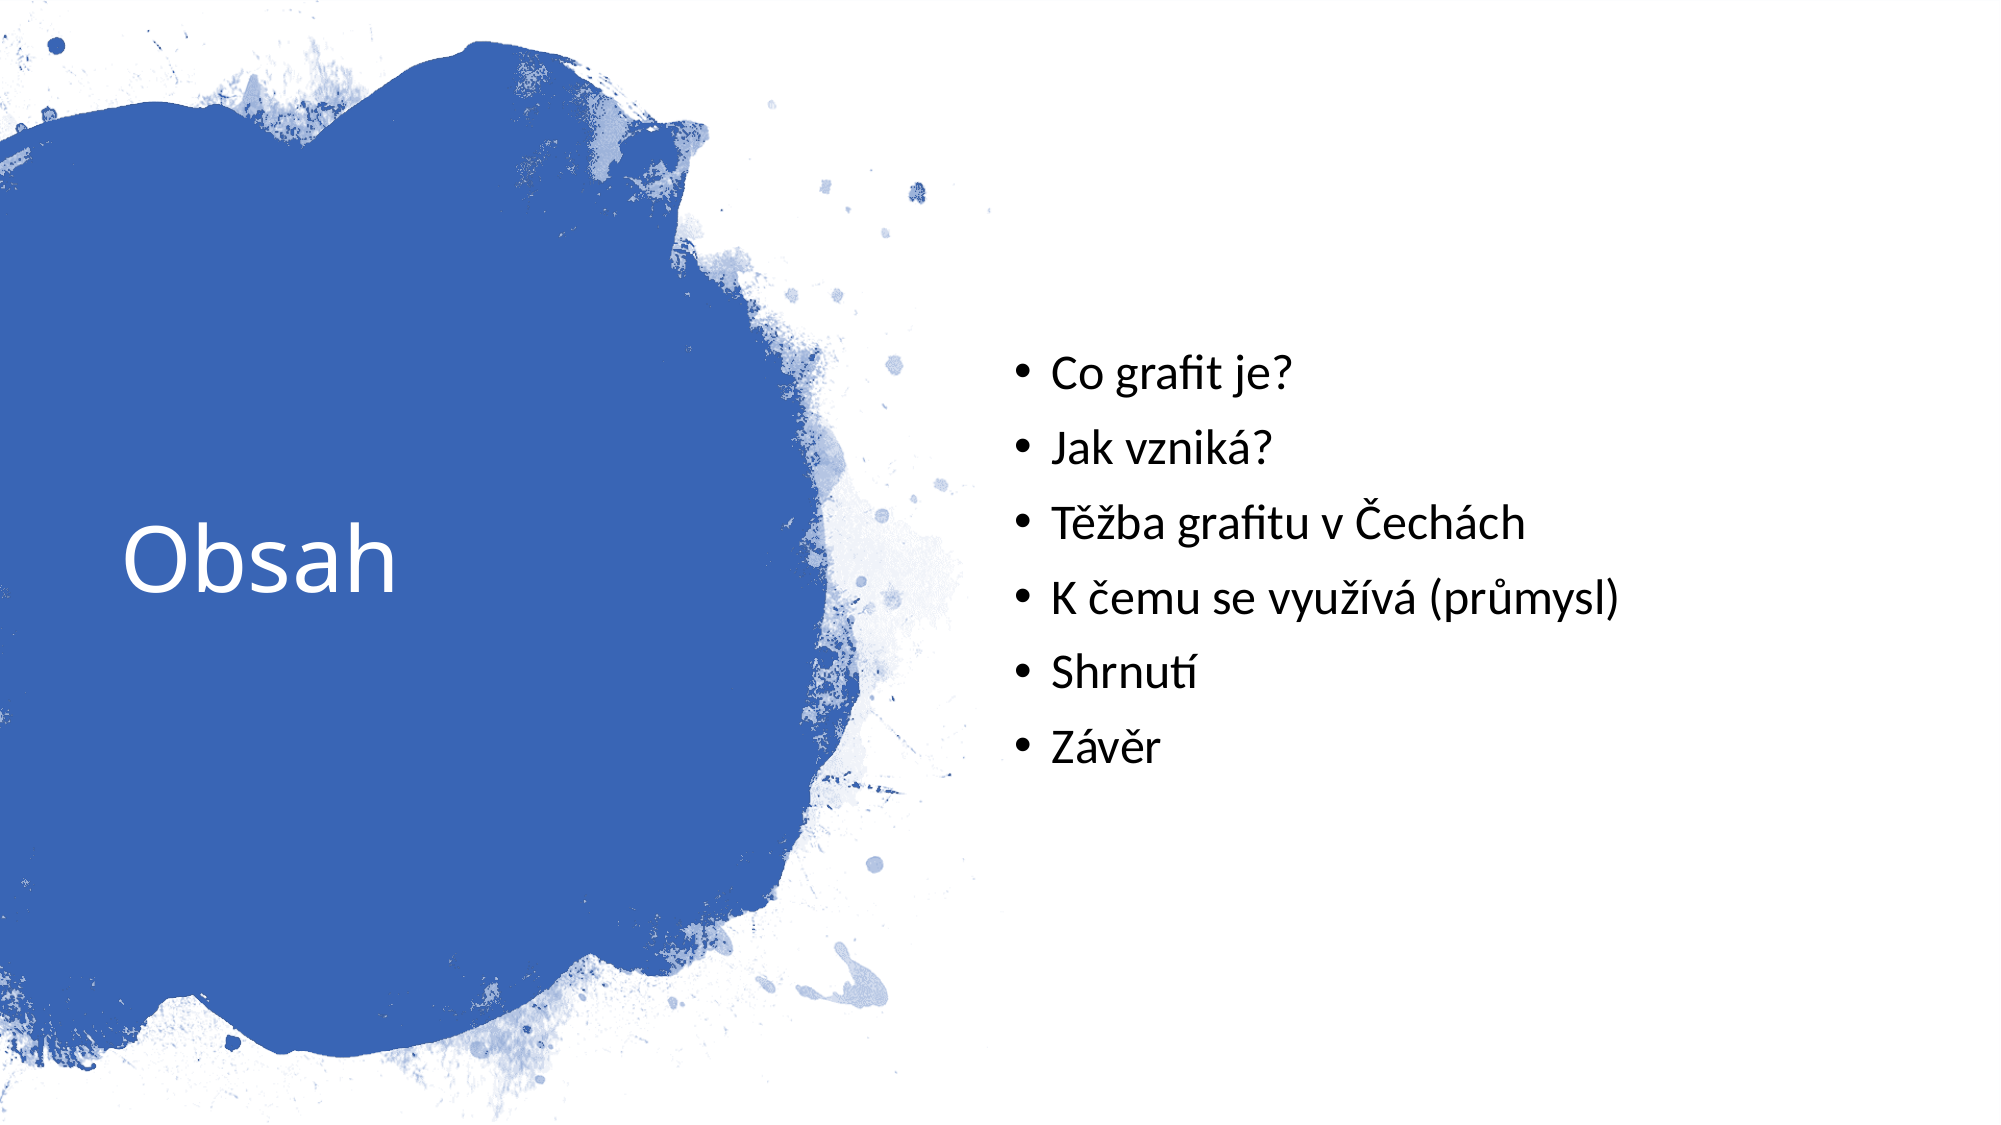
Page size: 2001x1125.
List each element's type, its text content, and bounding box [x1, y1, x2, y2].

list Co grafit je? Jak vzniká? Těžba grafitu v Čechách K čemu se využívá (průmysl) Shrnutí Závěr [999, 131, 1870, 990]
title Obsah [105, 336, 707, 790]
picture [0, 0, 2000, 1125]
